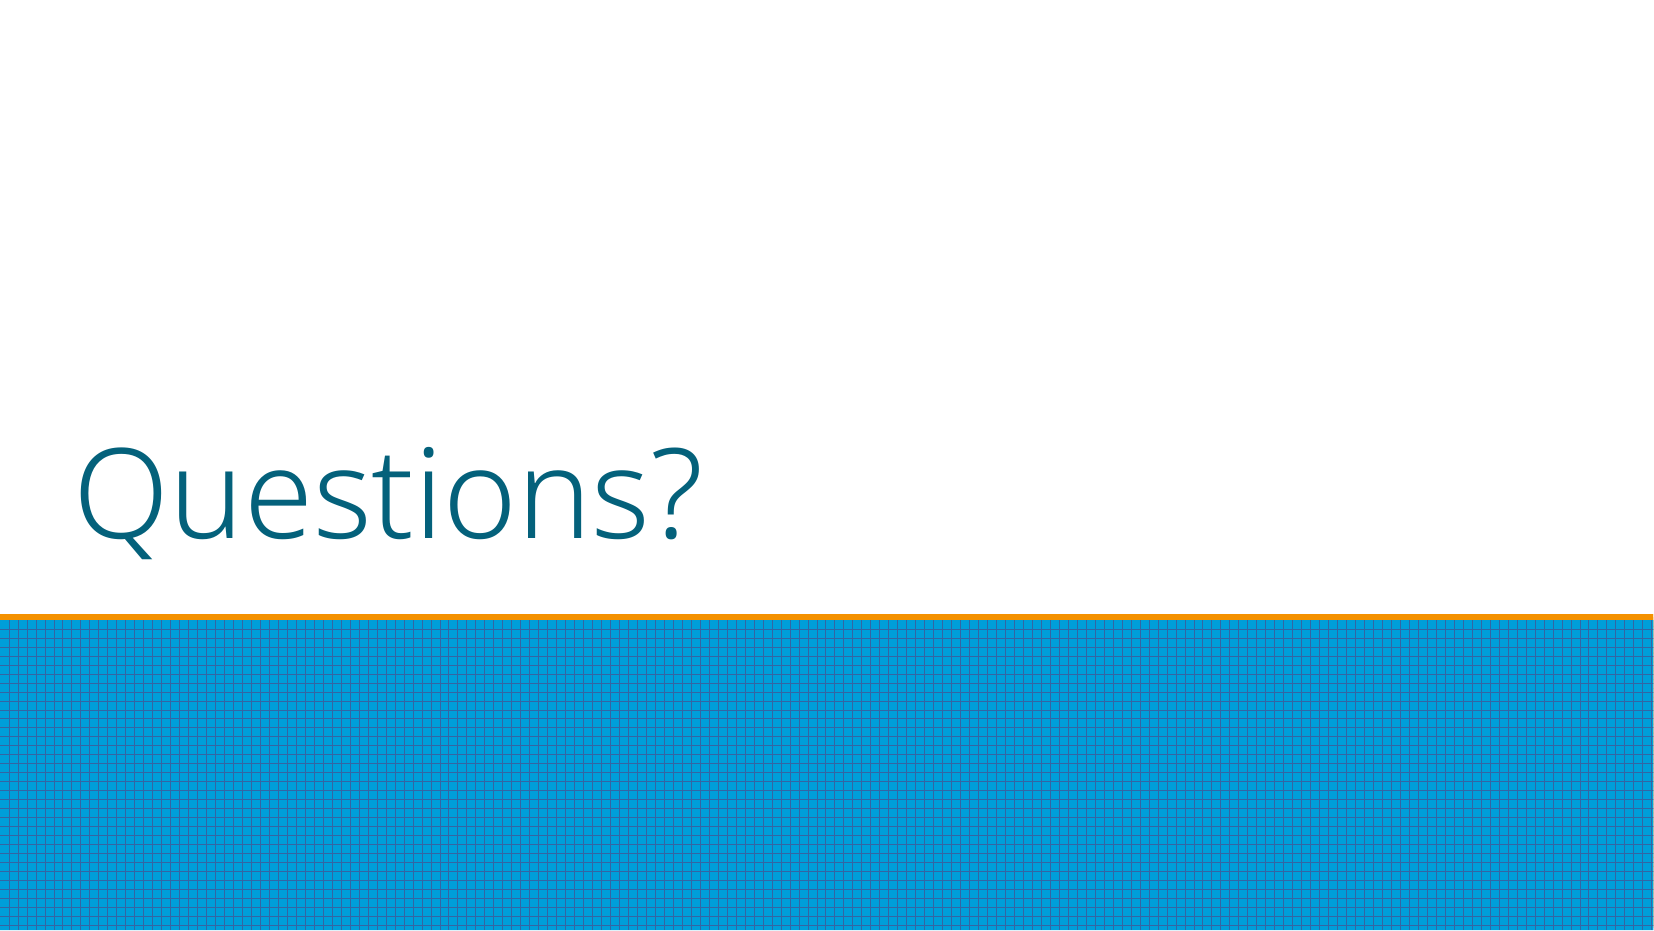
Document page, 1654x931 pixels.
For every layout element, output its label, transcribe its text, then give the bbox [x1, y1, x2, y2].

title Questions? [73, 44, 1551, 576]
